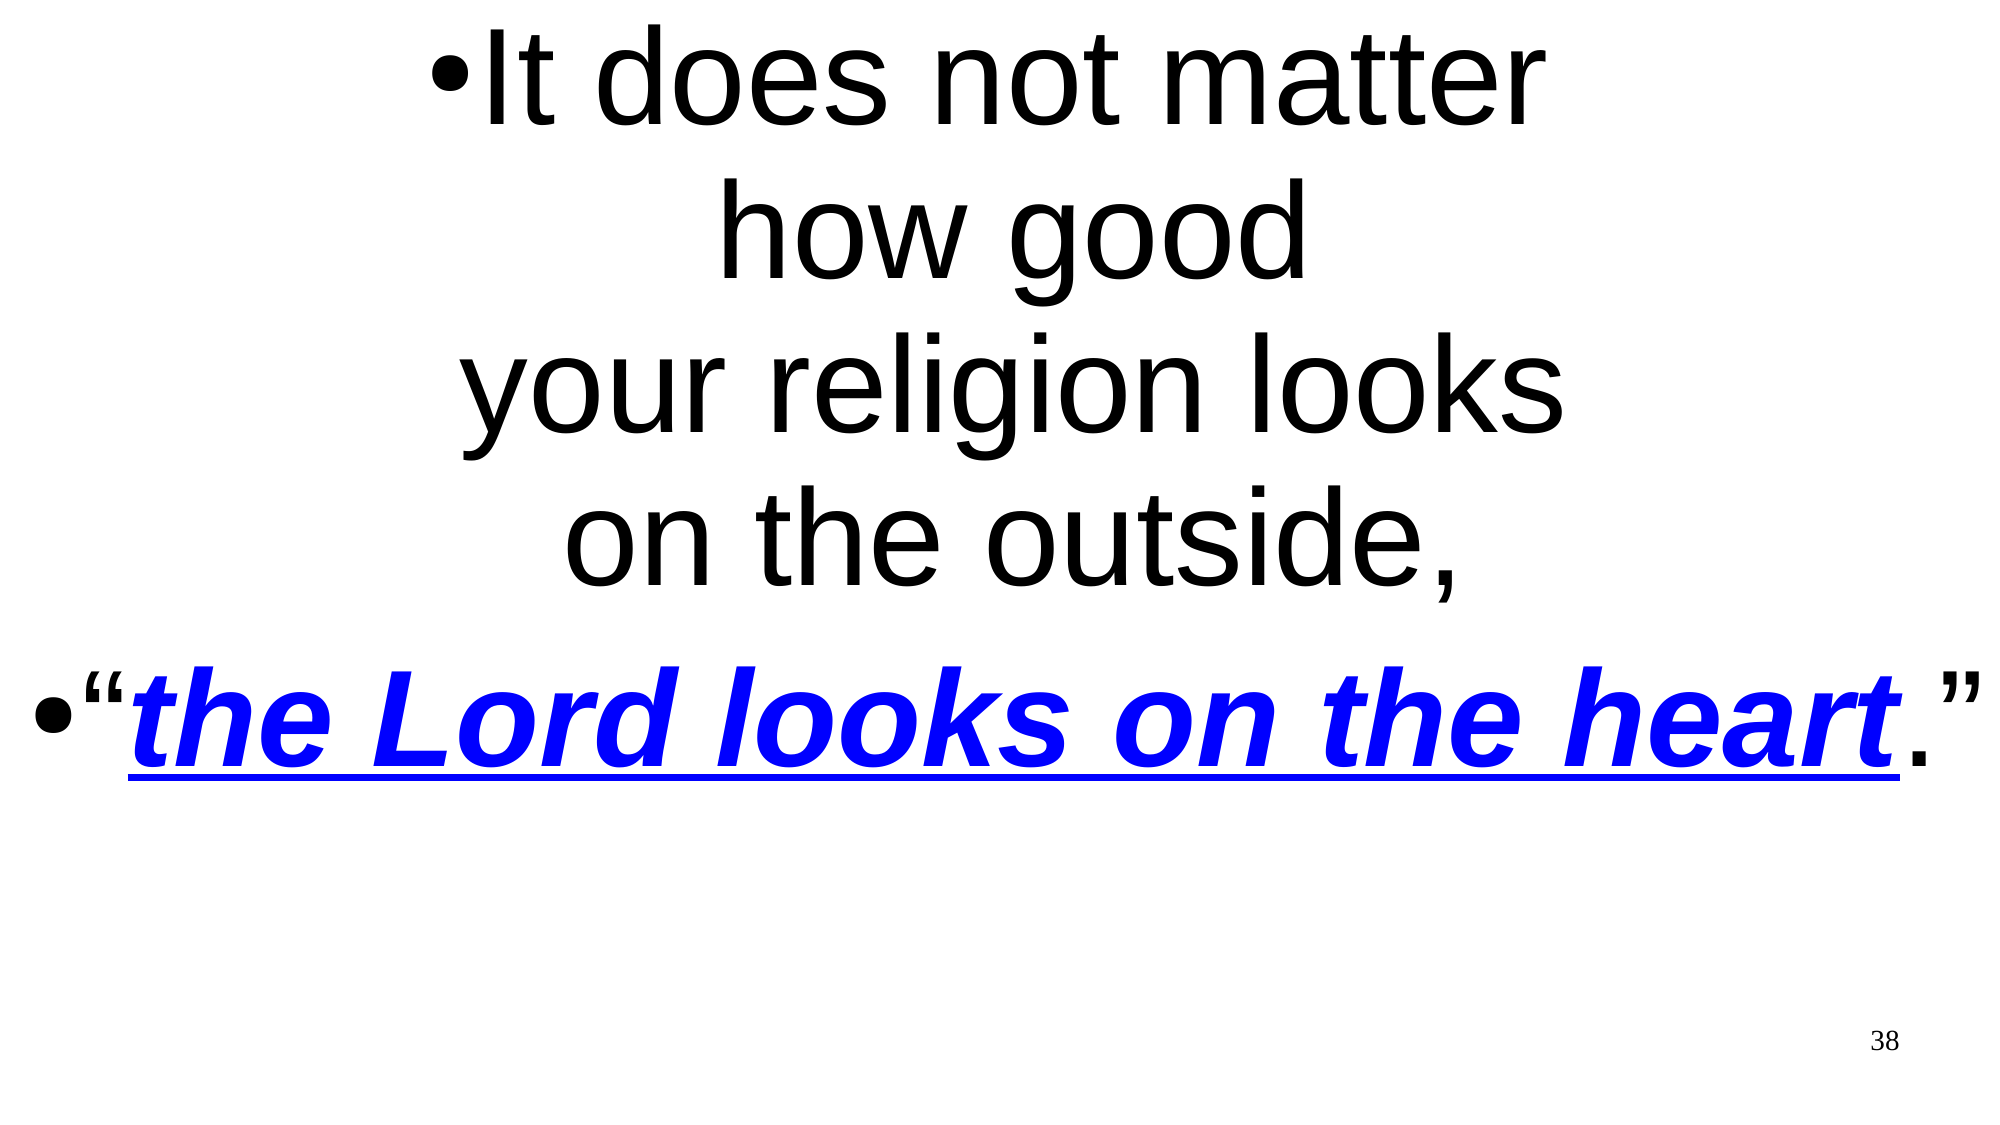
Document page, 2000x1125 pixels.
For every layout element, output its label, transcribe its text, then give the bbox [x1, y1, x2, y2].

list It does not matter how good your religion looks on the outside, “the Lord looks on the heart.” [0, 0, 1996, 1123]
